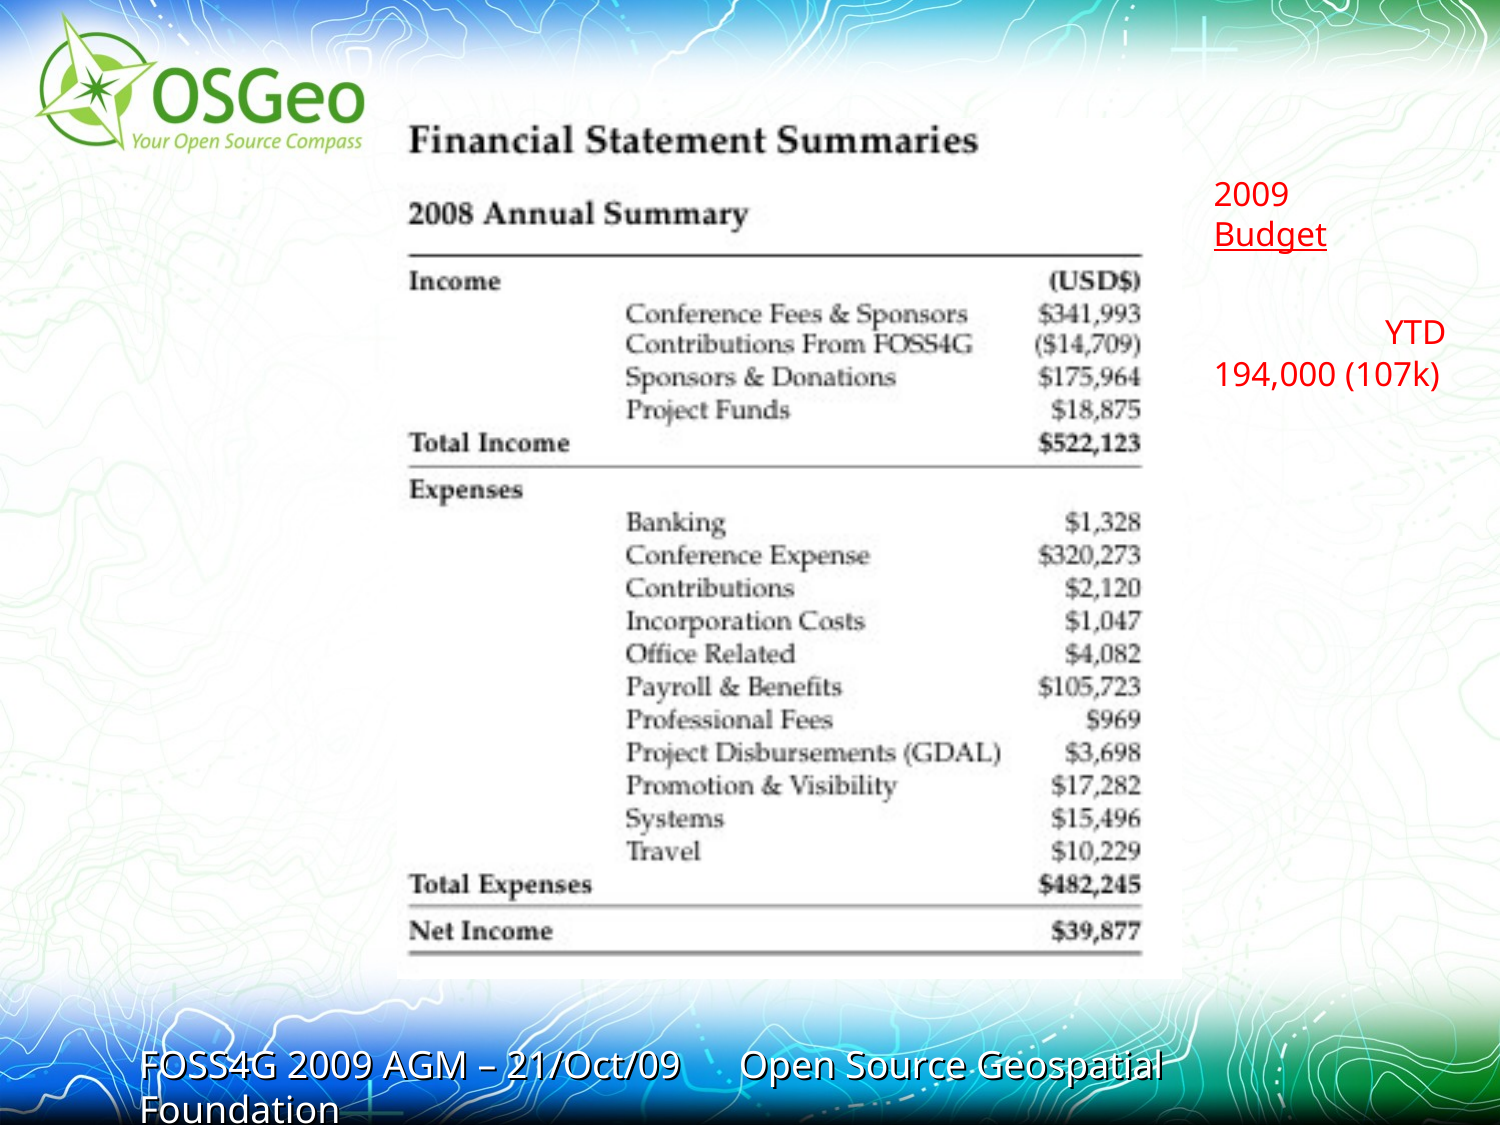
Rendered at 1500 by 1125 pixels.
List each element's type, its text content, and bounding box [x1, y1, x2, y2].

picture [165, 1107, 175, 1121]
text_box 2009 Budget YTD 194,000 (107k) [1198, 165, 1500, 975]
picture [0, 0, 1500, 1125]
picture [325, 1107, 336, 1125]
picture [301, 1107, 311, 1121]
picture [212, 1107, 223, 1125]
picture [257, 1115, 265, 1121]
picture [234, 1107, 244, 1121]
